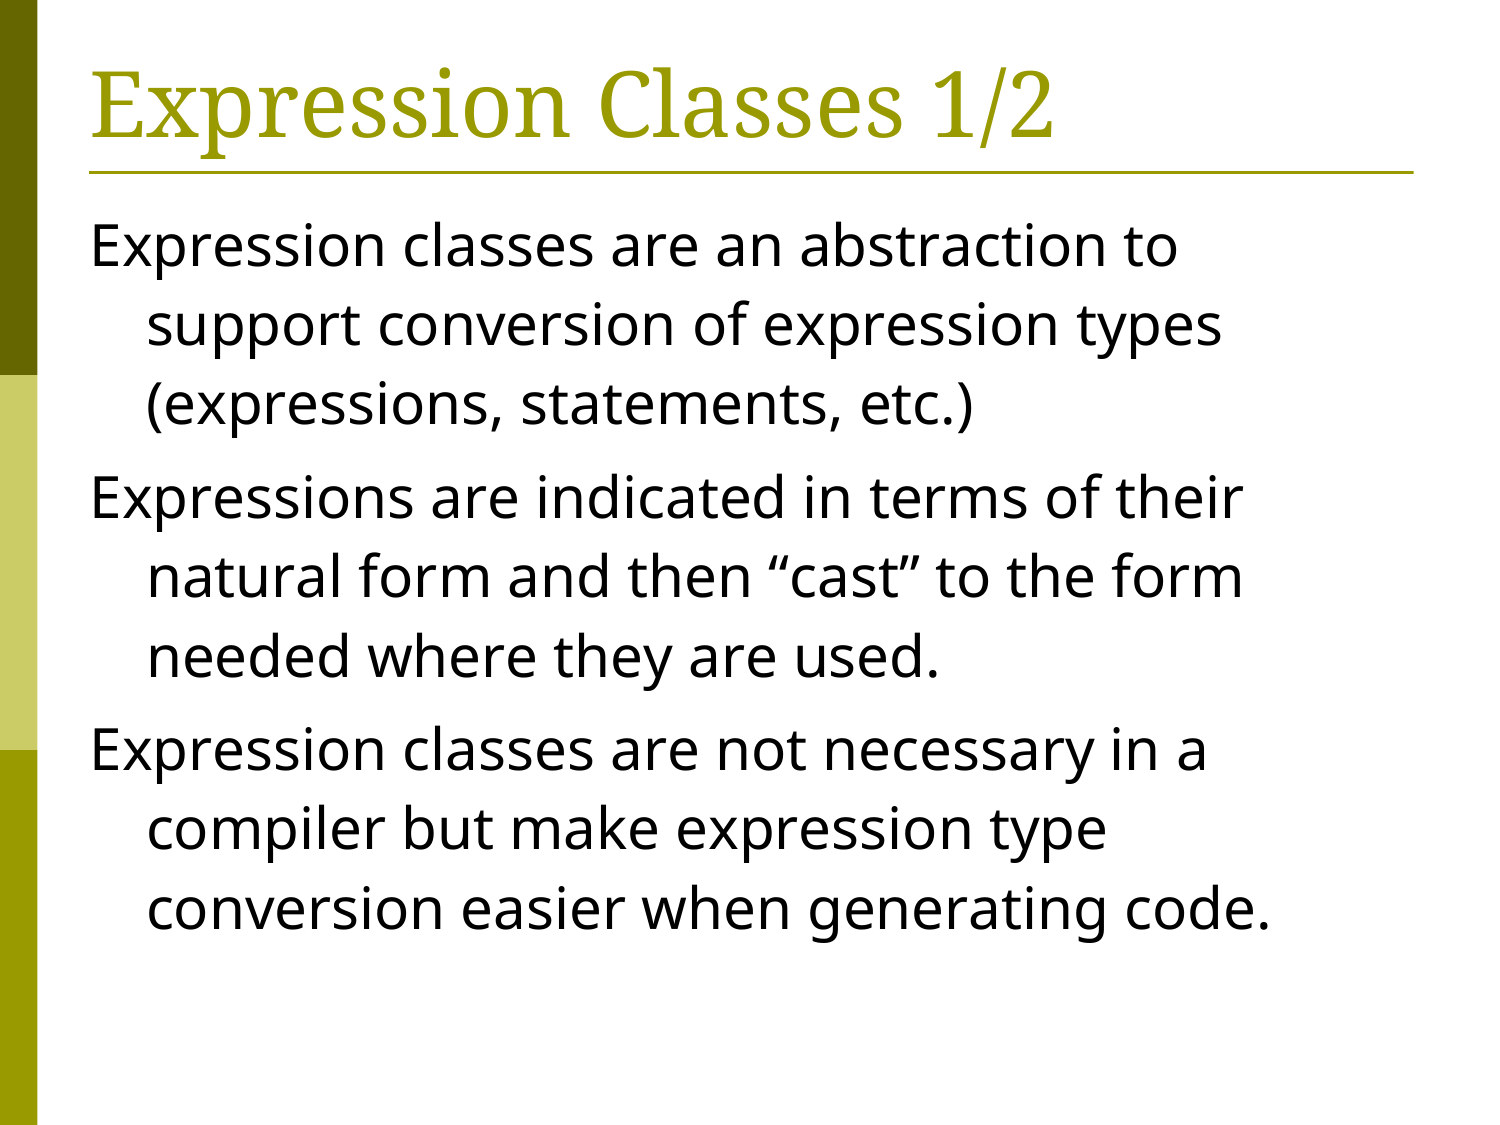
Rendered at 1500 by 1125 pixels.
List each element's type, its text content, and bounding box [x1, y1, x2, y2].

list Expression classes are an abstraction to support conversion of expression types (expressions, statements, etc.) Expressions are indicated in terms of their natural form and then “cast” to the form needed where they are used. Expression classes are not necessary in a compiler but make expression type conversion easier when generating code. [75, 196, 1426, 1006]
title Expression Classes 1/2 [75, 45, 1426, 173]
